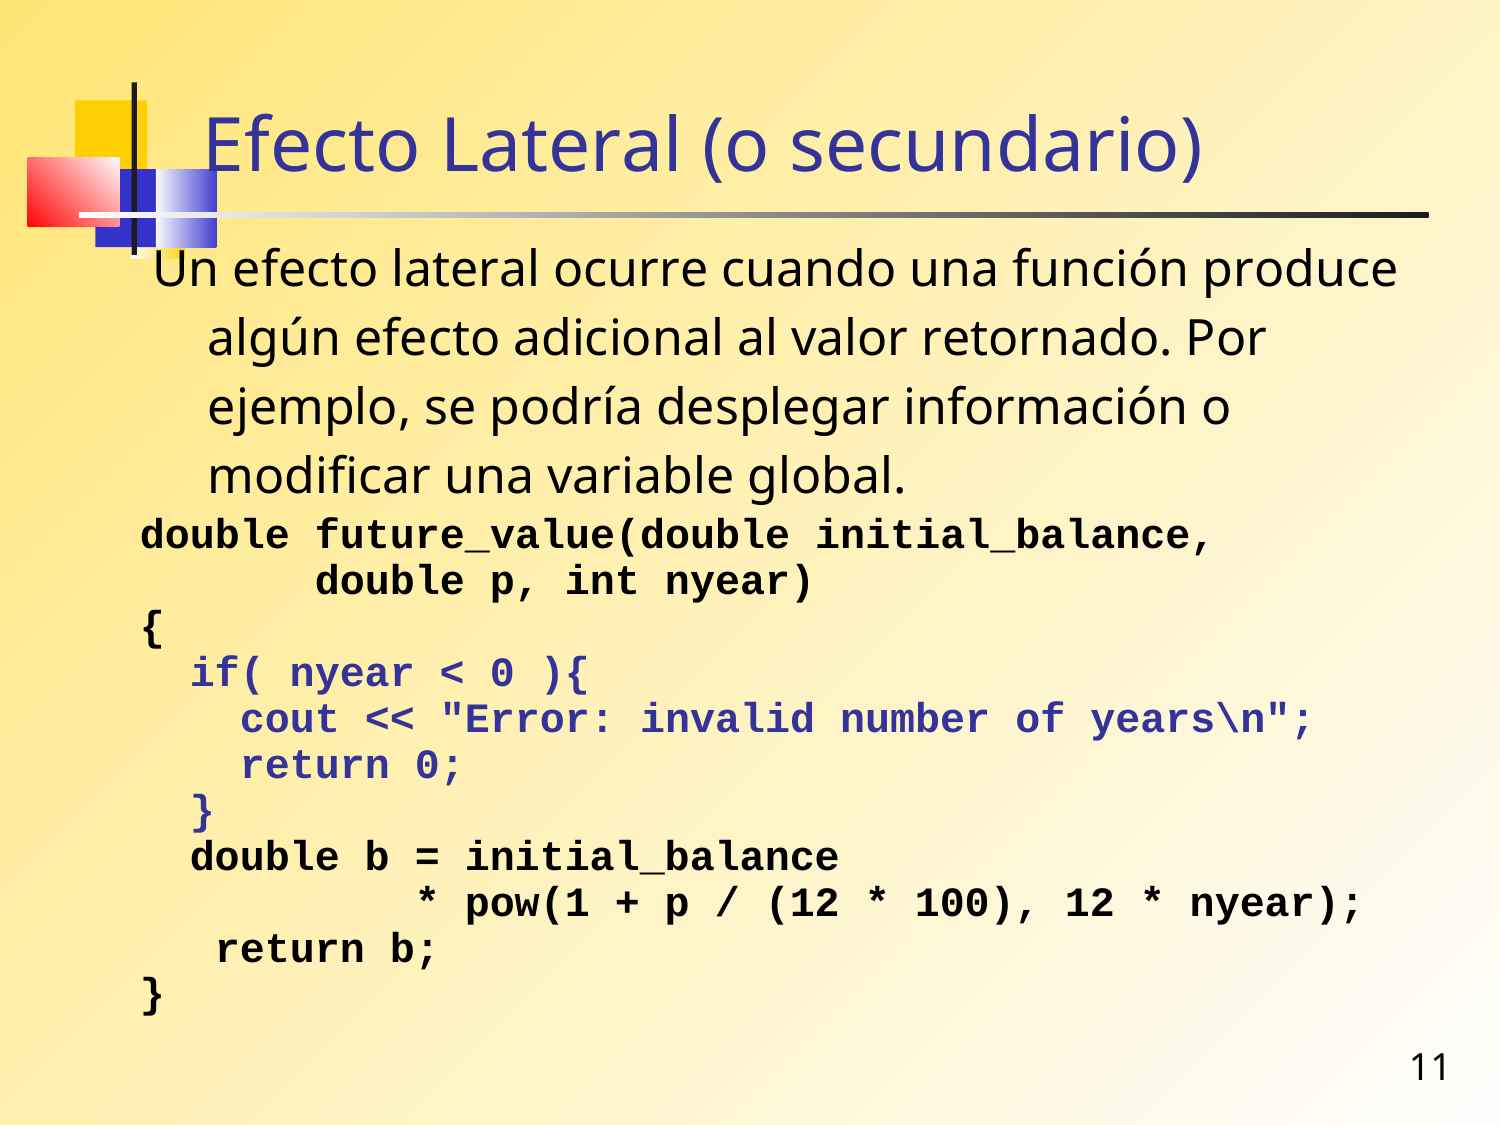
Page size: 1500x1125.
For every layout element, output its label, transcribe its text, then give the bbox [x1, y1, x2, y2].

list Un efecto lateral ocurre cuando una función produce algún efecto adicional al valor retornado. Por ejemplo, se podría desplegar información o modificar una variable global. [137, 224, 1463, 988]
text_box double future_value(double initial_balance, double p, int nyear)‏ { if( nyear < 0 ){ cout << "Error: invalid number of years\n"; return 0; } double b = initial_balance * pow(1 + p / (12 * 100), 12 * nyear); return b; } [124, 524, 1413, 1020]
title Efecto Lateral (o secundario)‏ [187, 37, 1466, 201]
